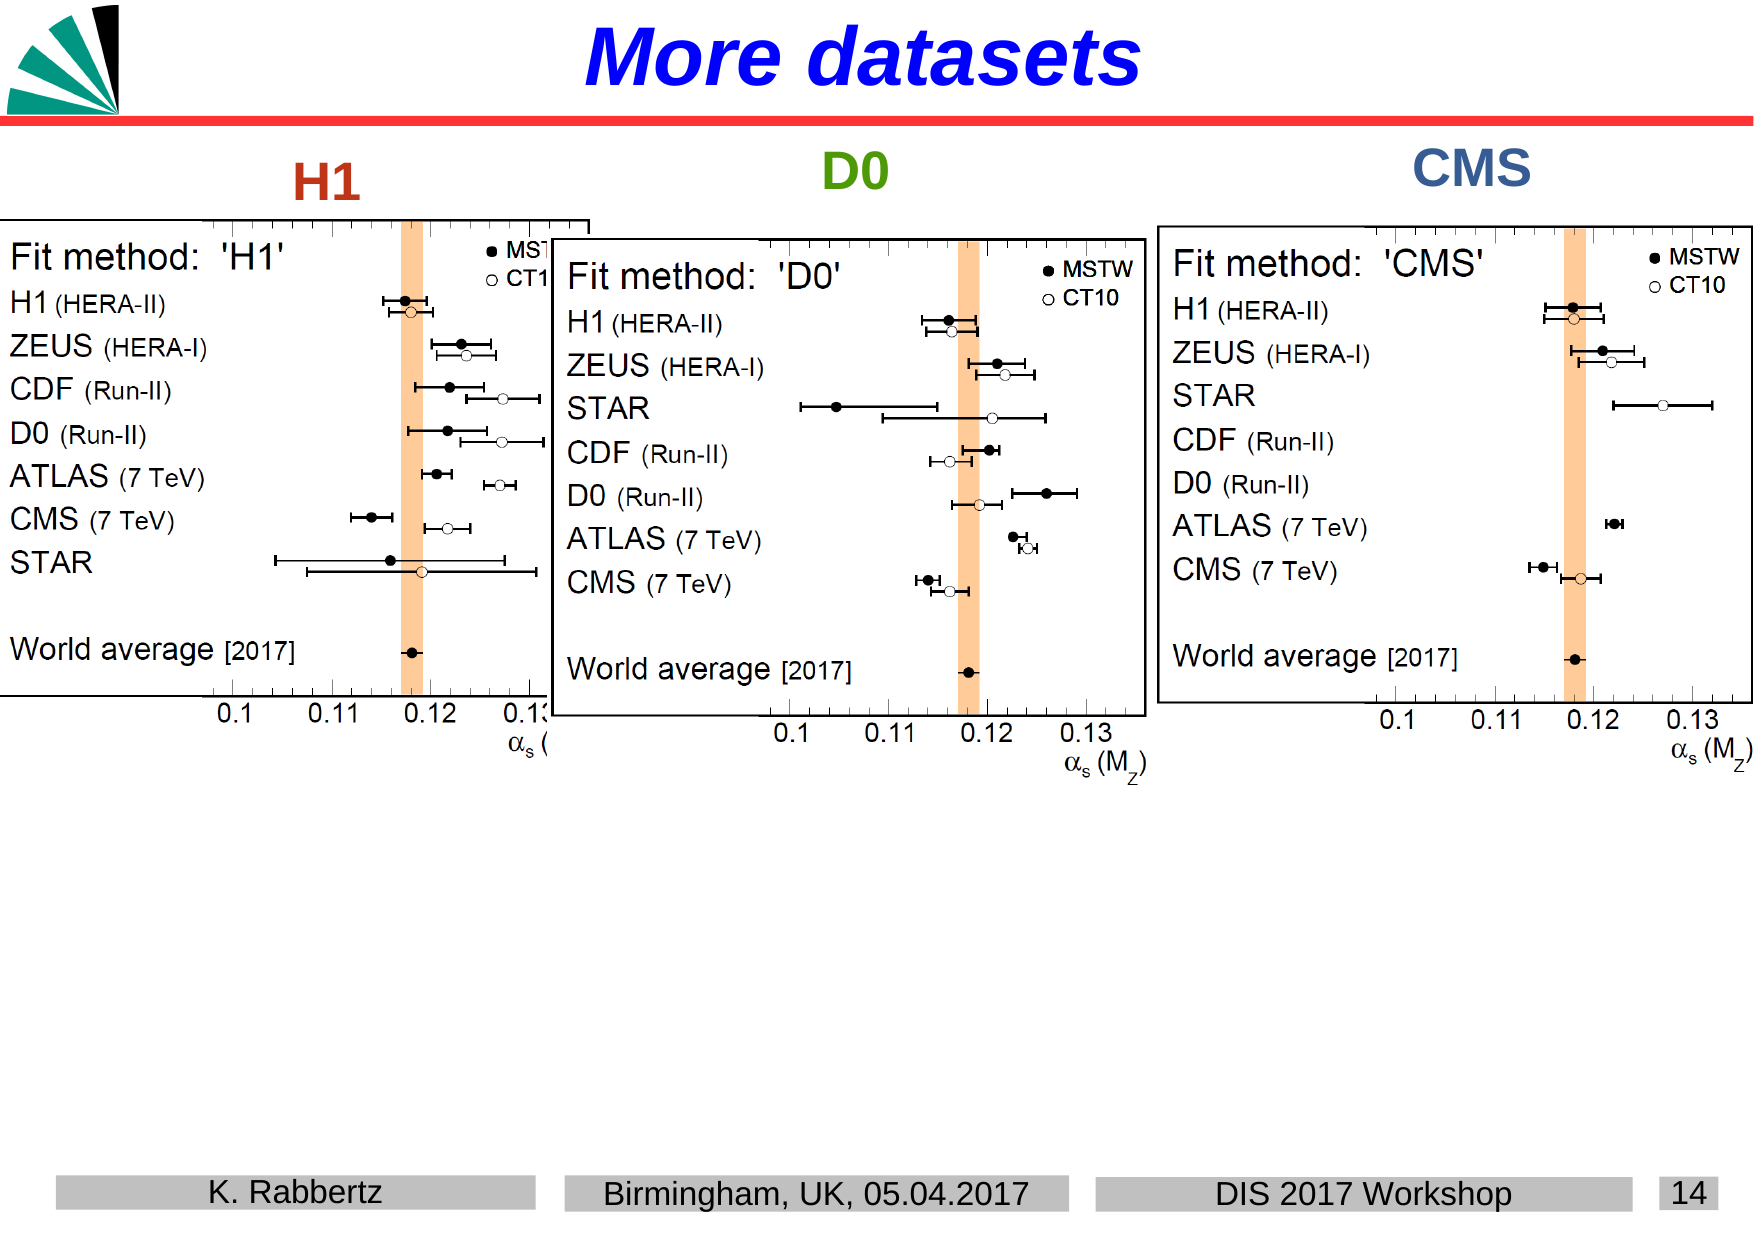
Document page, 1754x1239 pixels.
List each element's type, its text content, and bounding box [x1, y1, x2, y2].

text_box H1 [280, 145, 374, 214]
text_box D0 [809, 134, 903, 208]
picture [7, 5, 119, 116]
title More datasets [123, 0, 1606, 114]
text_box CMS [1400, 131, 1546, 205]
picture [0, 214, 1754, 790]
